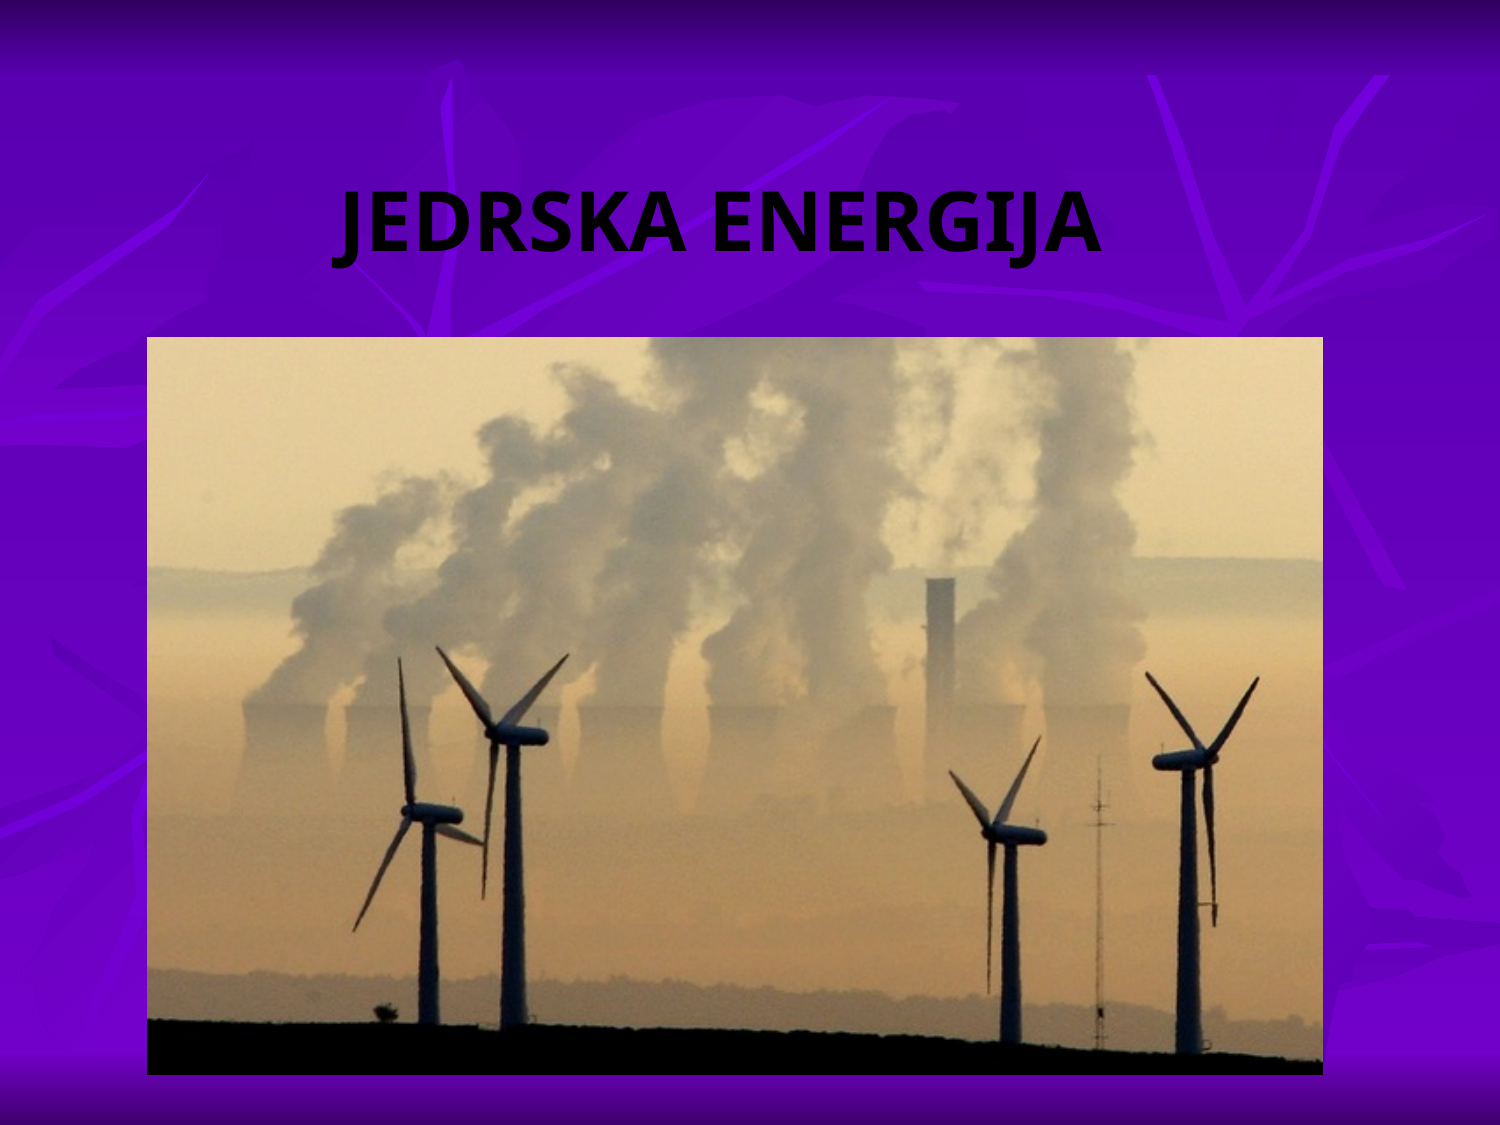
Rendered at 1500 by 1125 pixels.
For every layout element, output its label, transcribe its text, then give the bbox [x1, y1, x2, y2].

text_box JEDRSKA ENERGIJA [206, 160, 1235, 386]
picture [147, 337, 1323, 1075]
